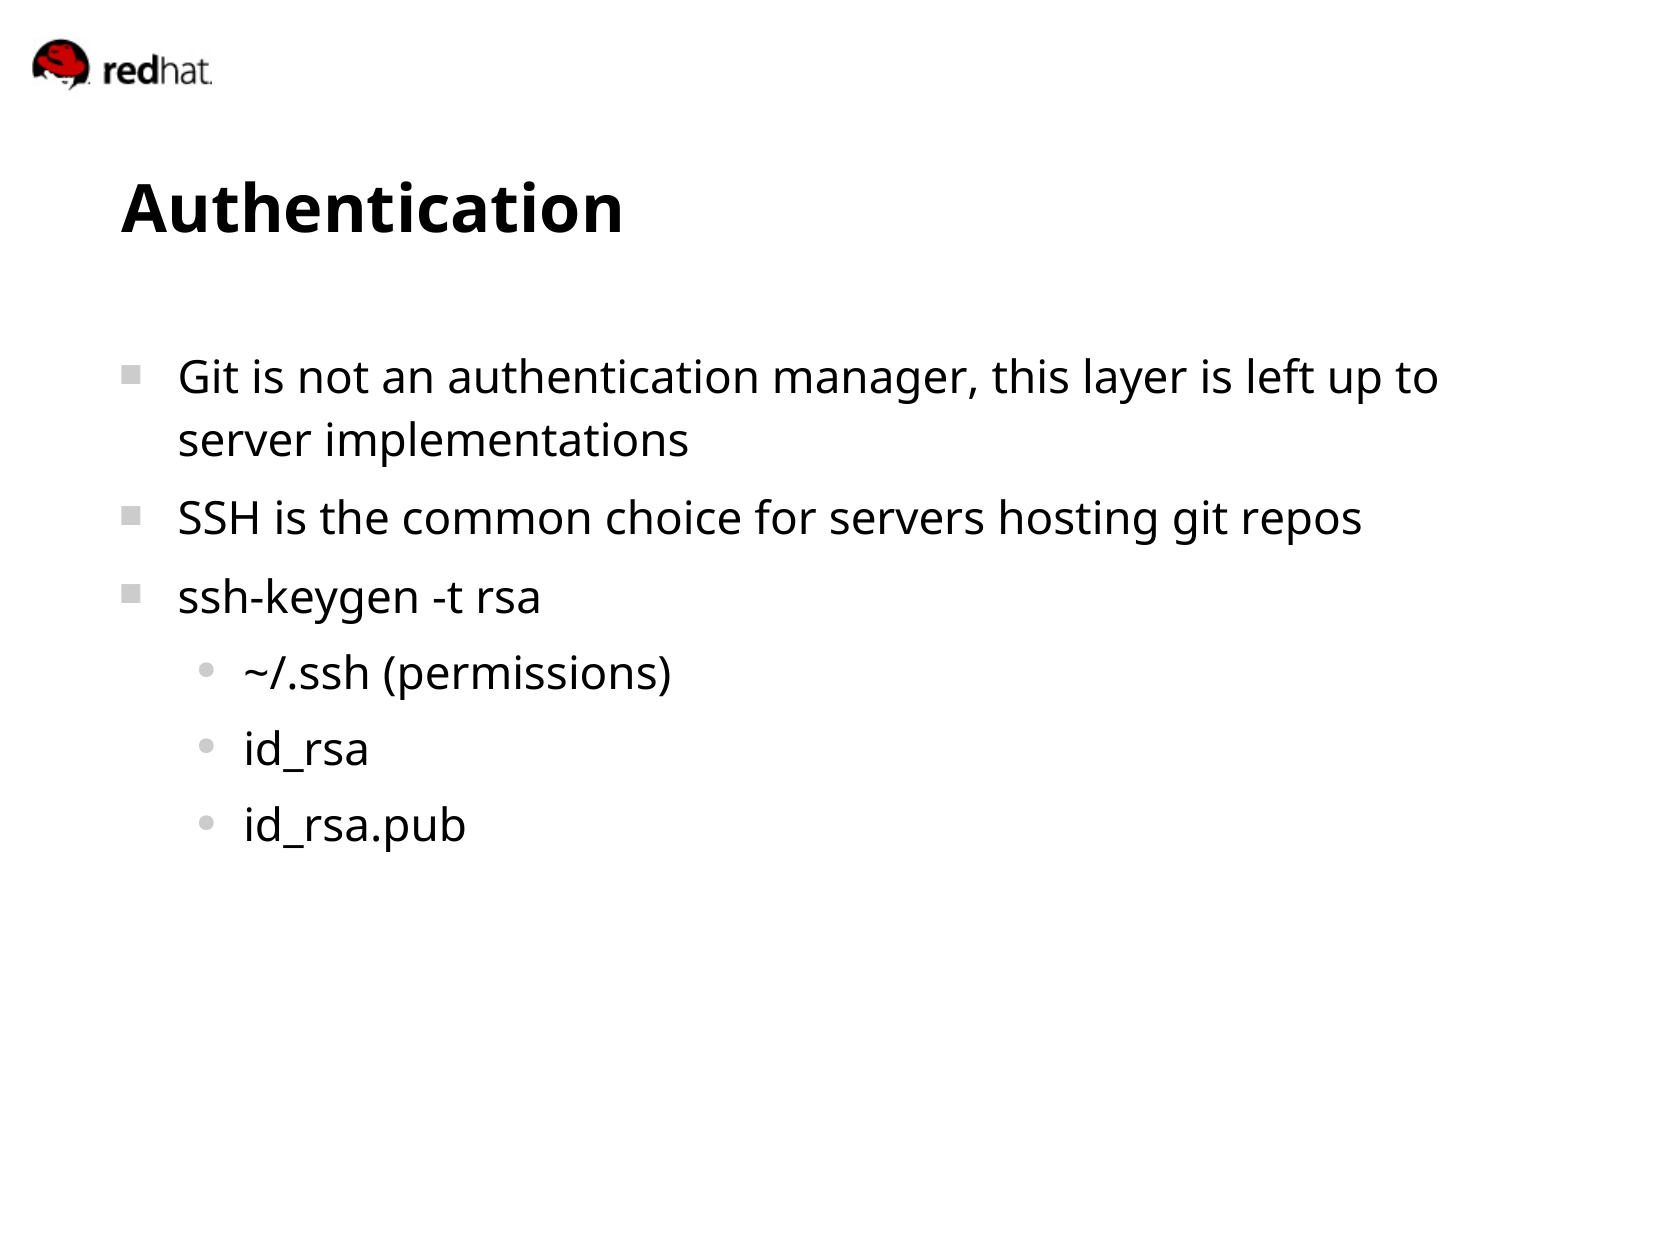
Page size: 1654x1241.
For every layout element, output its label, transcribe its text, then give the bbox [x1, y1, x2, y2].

picture [31, 37, 212, 98]
title Authentication [121, 102, 1534, 310]
list Git is not an authentication manager, this layer is left up to server implementations SSH is the common choice for servers hosting git repos ssh-keygen -t rsa ~/.ssh (permissions) id_rsa id_rsa.pub [121, 344, 1534, 1127]
